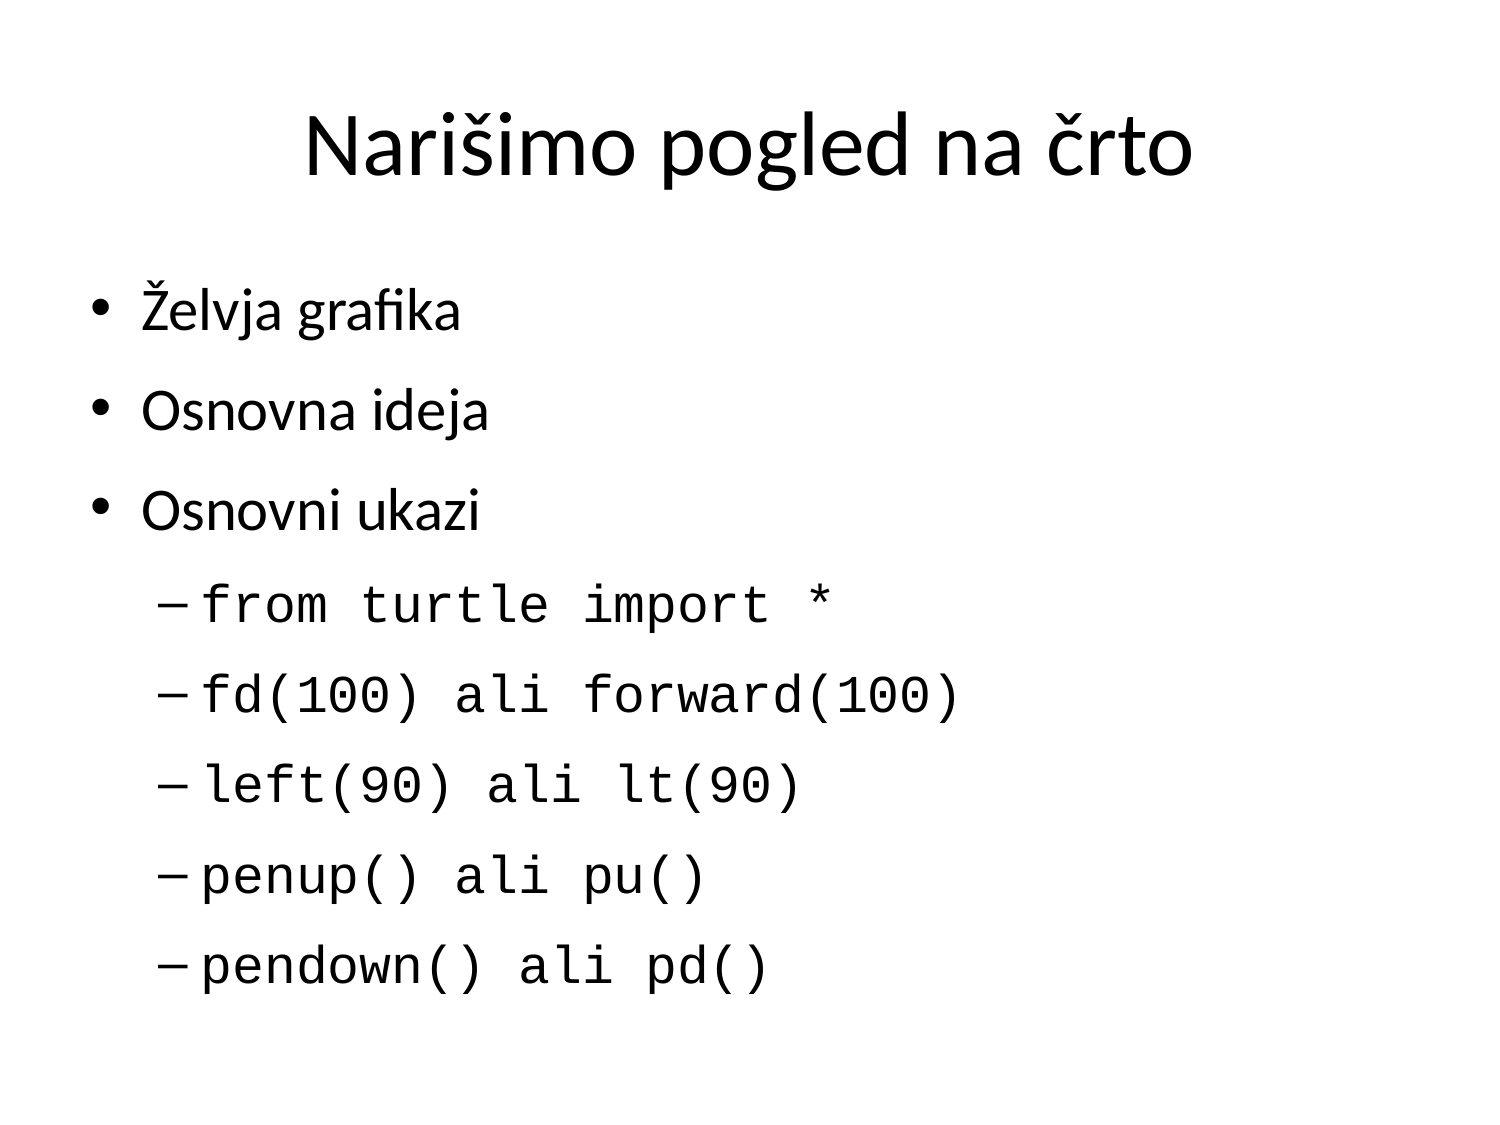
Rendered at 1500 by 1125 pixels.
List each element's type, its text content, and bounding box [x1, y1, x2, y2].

title Narišimo pogled na črto [75, 45, 1425, 233]
list Želvja grafika Osnovna ideja Osnovni ukazi from turtle import * fd(100) ali forward(100) left(90) ali lt(90) penup() ali pu() pendown() ali pd() [75, 262, 1425, 1005]
